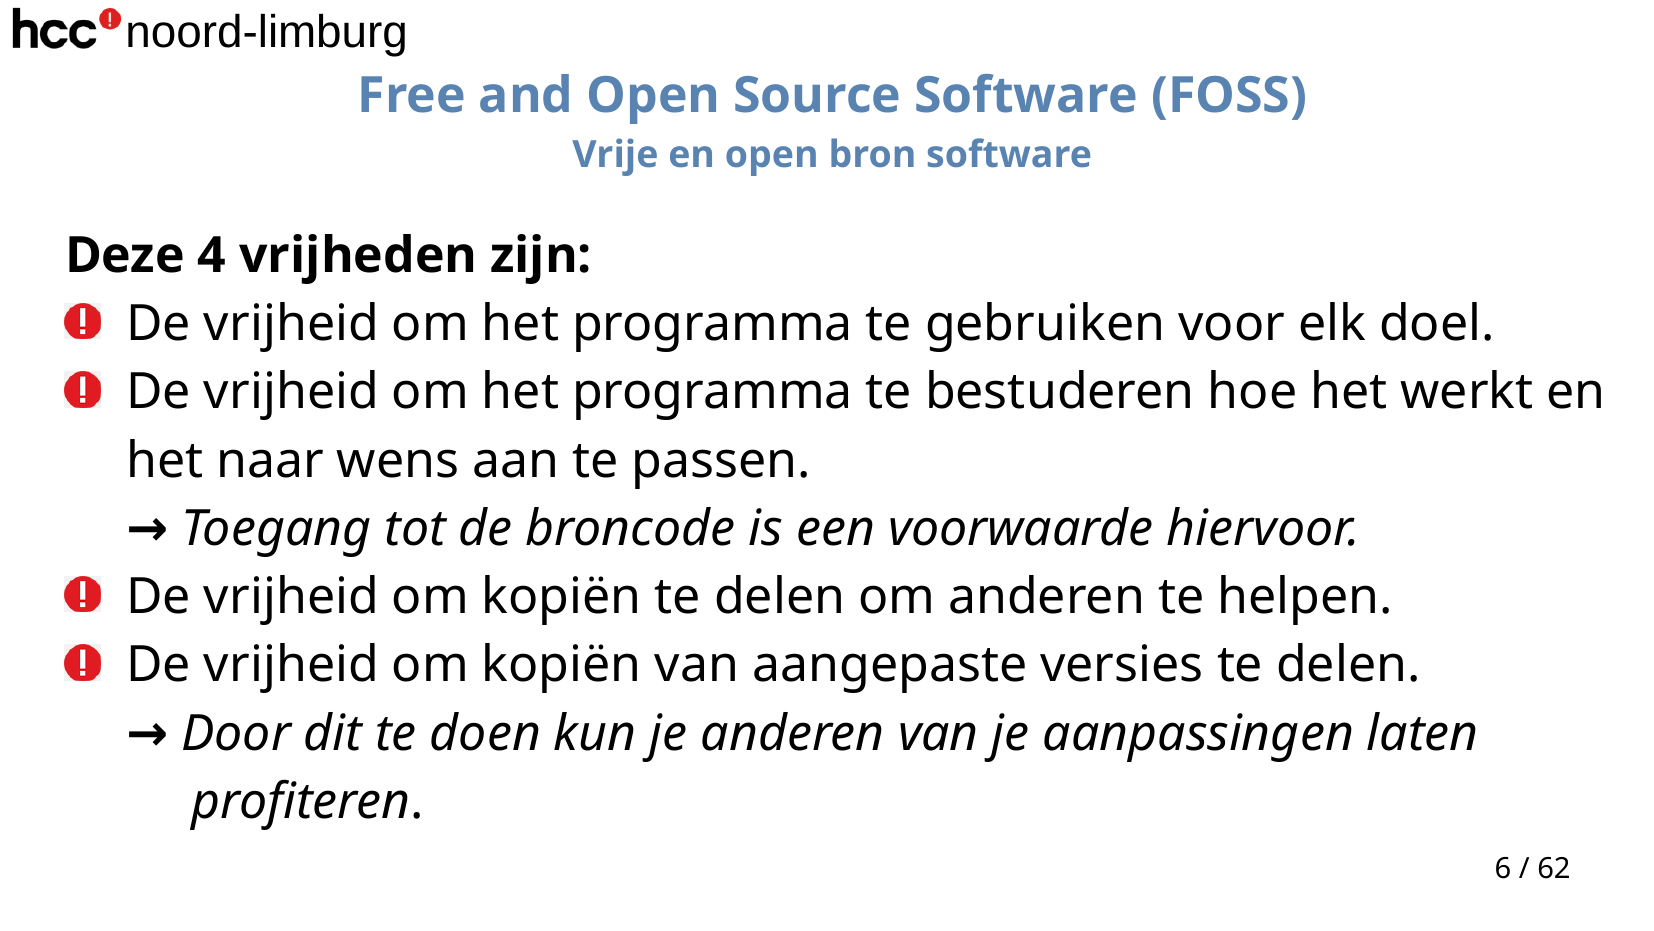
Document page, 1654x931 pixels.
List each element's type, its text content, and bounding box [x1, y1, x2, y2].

subtitle Deze 4 vrijheden zijn: De vrijheid om het programma te gebruiken voor elk doel. De vrijheid om het programma te bestuderen hoe het werkt en het naar wens aan te passen. → Toegang tot de broncode is een voorwaarde hiervoor. De vrijheid om kopiën te delen om anderen te helpen. De vrijheid om kopiën van aangepaste versies te delen. → Door dit te doen kun je anderen van je aanpassingen laten profiteren. [64, 218, 1625, 834]
picture [11, 6, 122, 50]
title Free and Open Source Software (FOSS) Vrije en open bron software [129, 59, 1536, 179]
